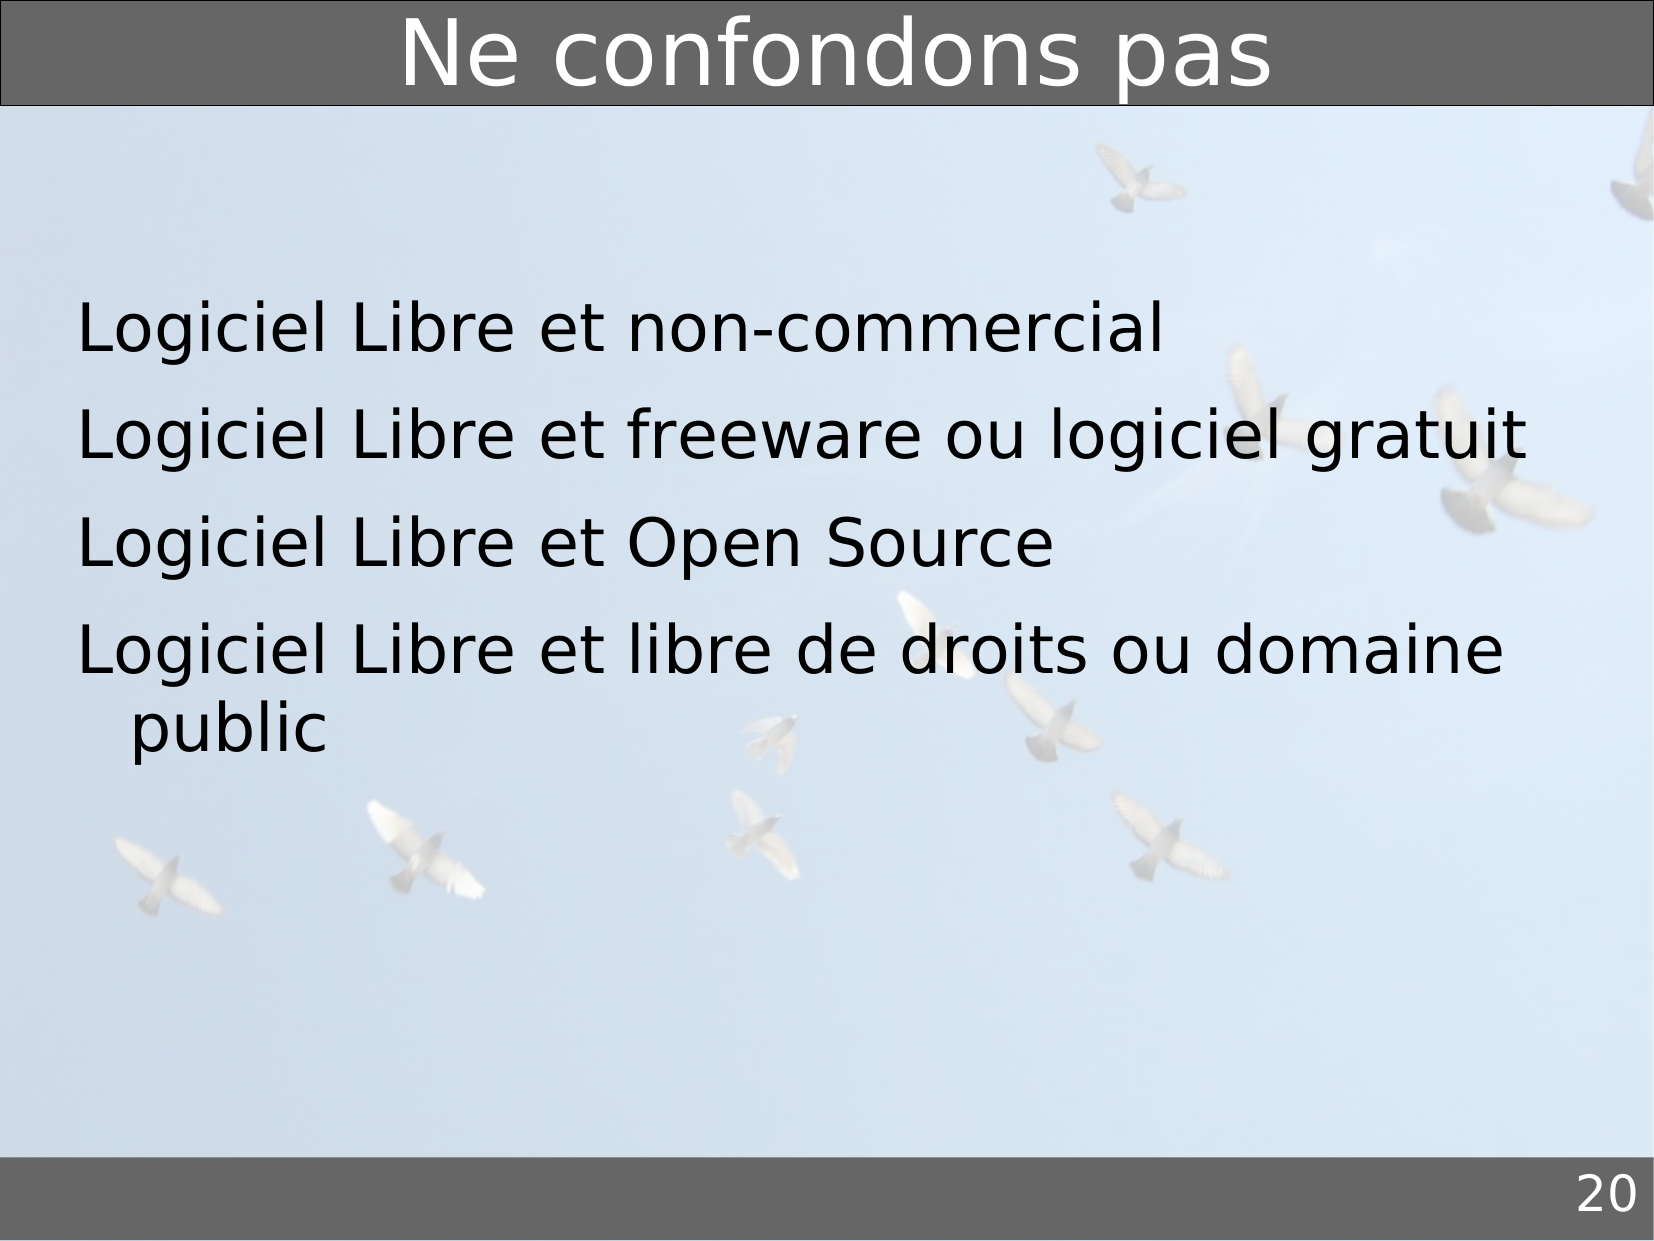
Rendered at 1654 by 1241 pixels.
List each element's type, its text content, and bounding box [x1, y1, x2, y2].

title Ne confondons pas [0, 0, 1654, 108]
list Logiciel Libre et non-commercial Logiciel Libre et freeware ou logiciel gratuit Logiciel Libre et Open Source Logiciel Libre et libre de droits ou domaine public [58, 289, 1547, 897]
